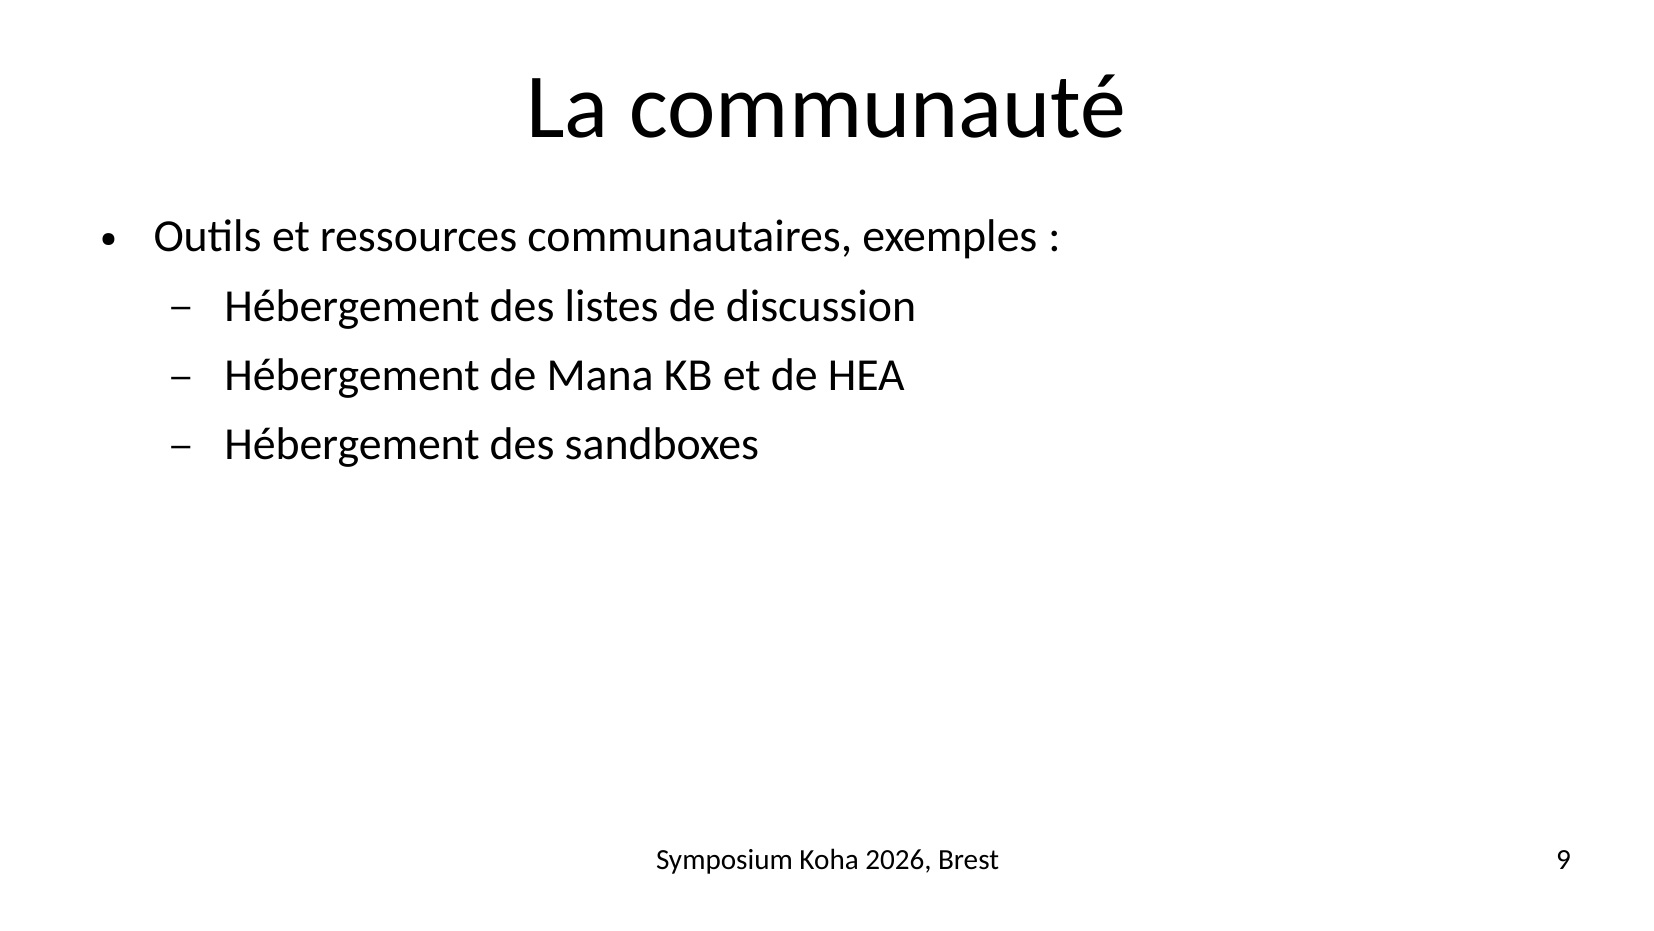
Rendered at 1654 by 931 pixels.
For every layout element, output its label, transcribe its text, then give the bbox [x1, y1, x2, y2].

title La communauté [82, 37, 1571, 193]
list Outils et ressources communautaires, exemples : Hébergement des listes de discussion Hébergement de Mana KB et de HEA Hébergement des sandboxes [82, 217, 1571, 758]
